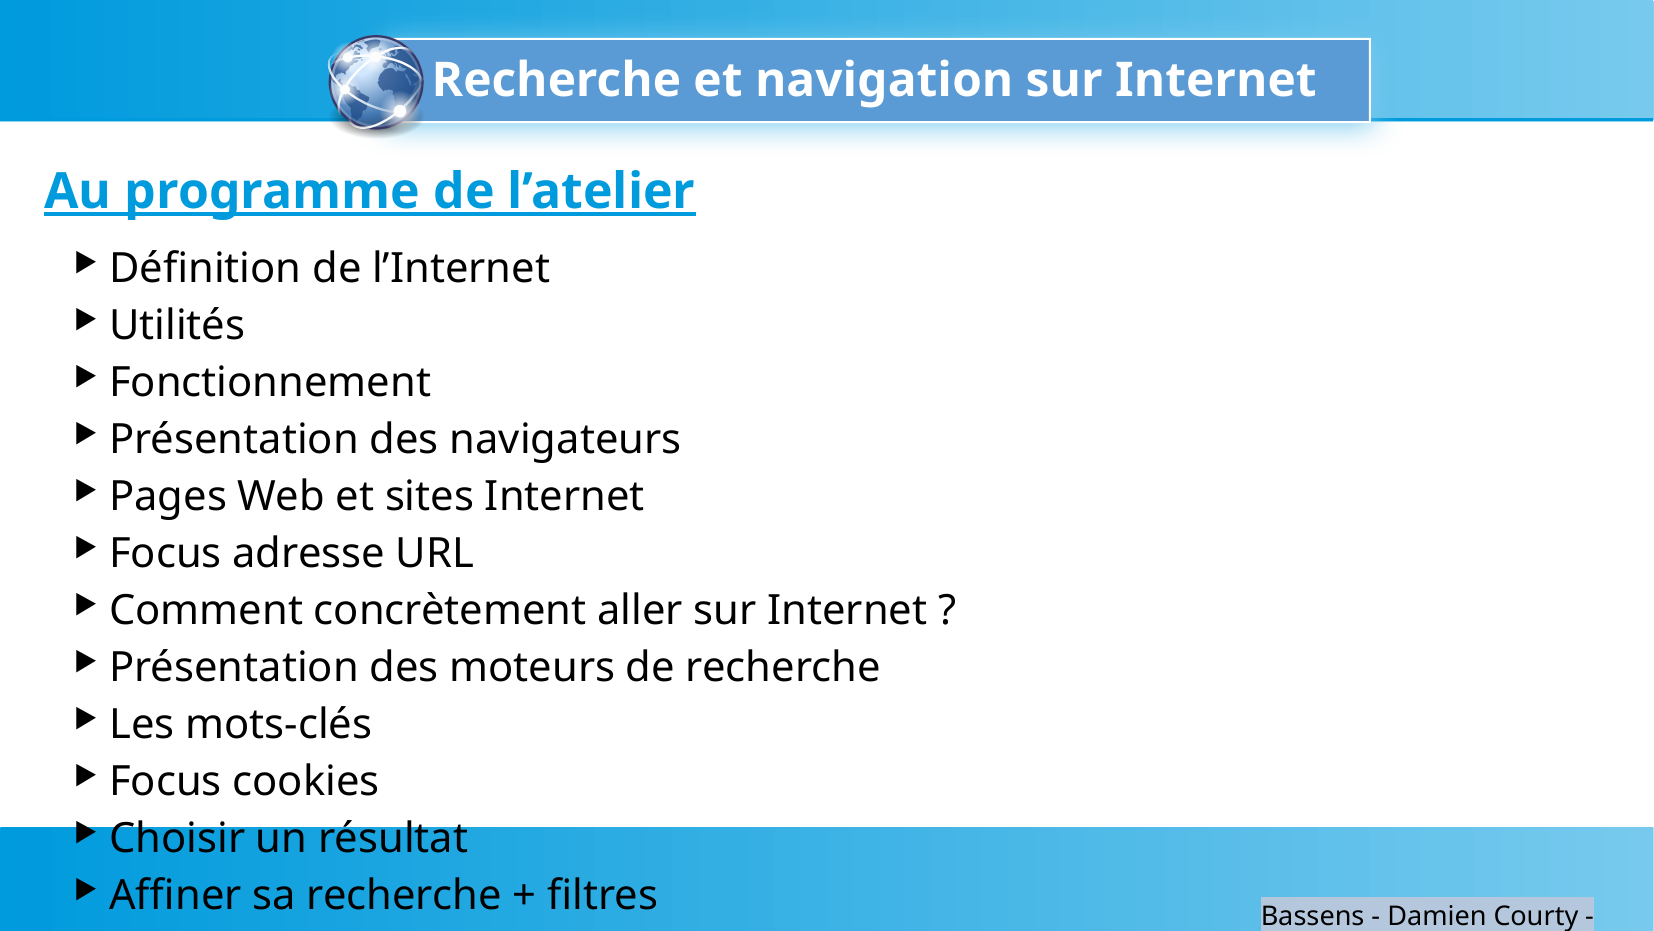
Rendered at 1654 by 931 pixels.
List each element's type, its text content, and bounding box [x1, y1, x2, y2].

text_box Au programme de l’atelier [29, 147, 798, 264]
picture [324, 35, 427, 140]
text_box Bassens - Damien Courty - 2024 [1246, 889, 1654, 931]
text_box Recherche et navigation sur Internet [427, 38, 1370, 123]
text_box Définition de l’Internet Utilités Fonctionnement Présentation des navigateurs Pages Web et sites Internet Focus adresse URL Comment concrètement aller sur Internet ? Présentation des moteurs de recherche Les mots-clés Focus cookies Choisir un résultat Affiner sa recherche + filtres [59, 230, 1625, 834]
